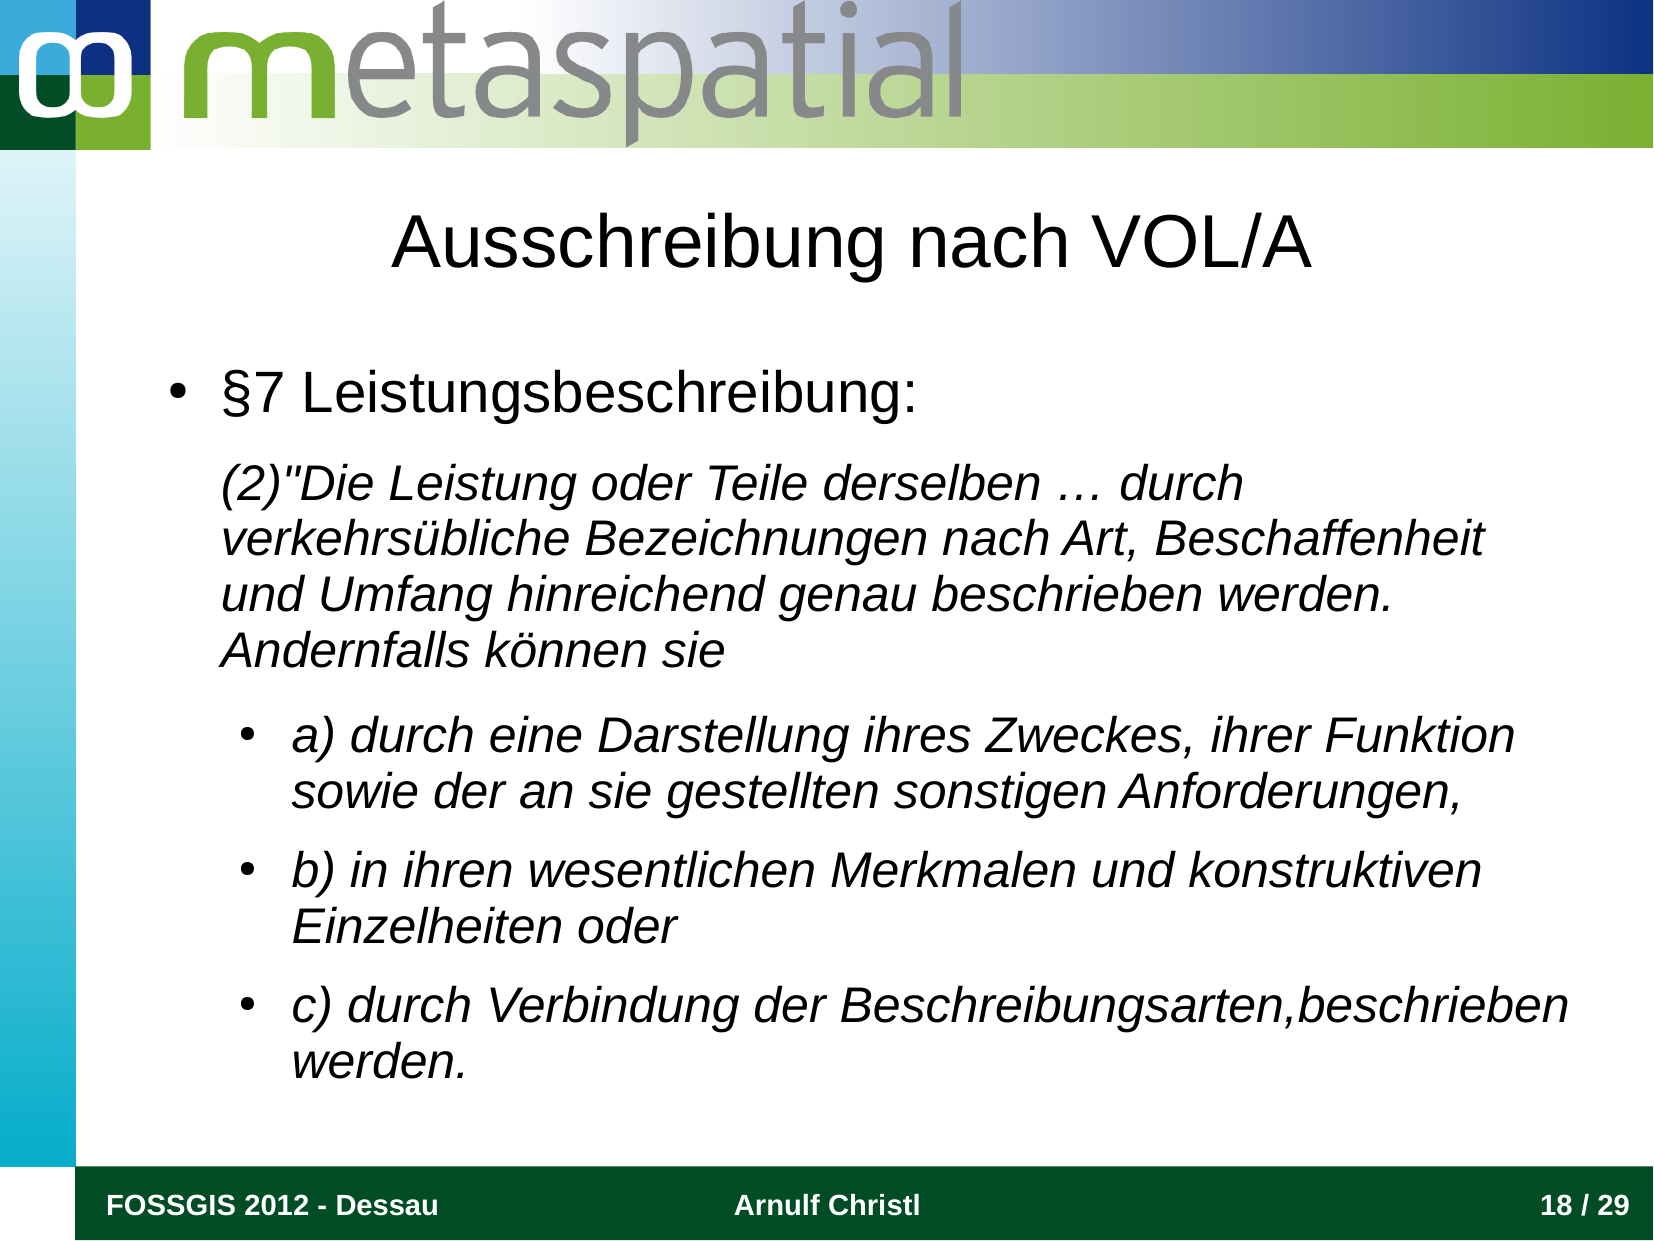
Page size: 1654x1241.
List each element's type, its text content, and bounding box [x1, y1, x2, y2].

picture [0, 0, 961, 150]
list §7 Leistungsbeschreibung: (2)"Die Leistung oder Teile derselben … durch verkehrsübliche Bezeichnungen nach Art, Beschaffenheit und Umfang hinreichend genau beschrieben werden. Andernfalls können sie a) durch eine Darstellung ihres Zweckes, ihrer Funktion sowie der an sie gestellten sonstigen Anforderungen, b) in ihren wesentlichen Merkmalen und konstruktiven Einzelheiten oder c) durch Verbindung der Beschreibungsarten,beschrieben werden. [150, 360, 1571, 1102]
title Ausschreibung nach VOL/A [150, 138, 1571, 346]
